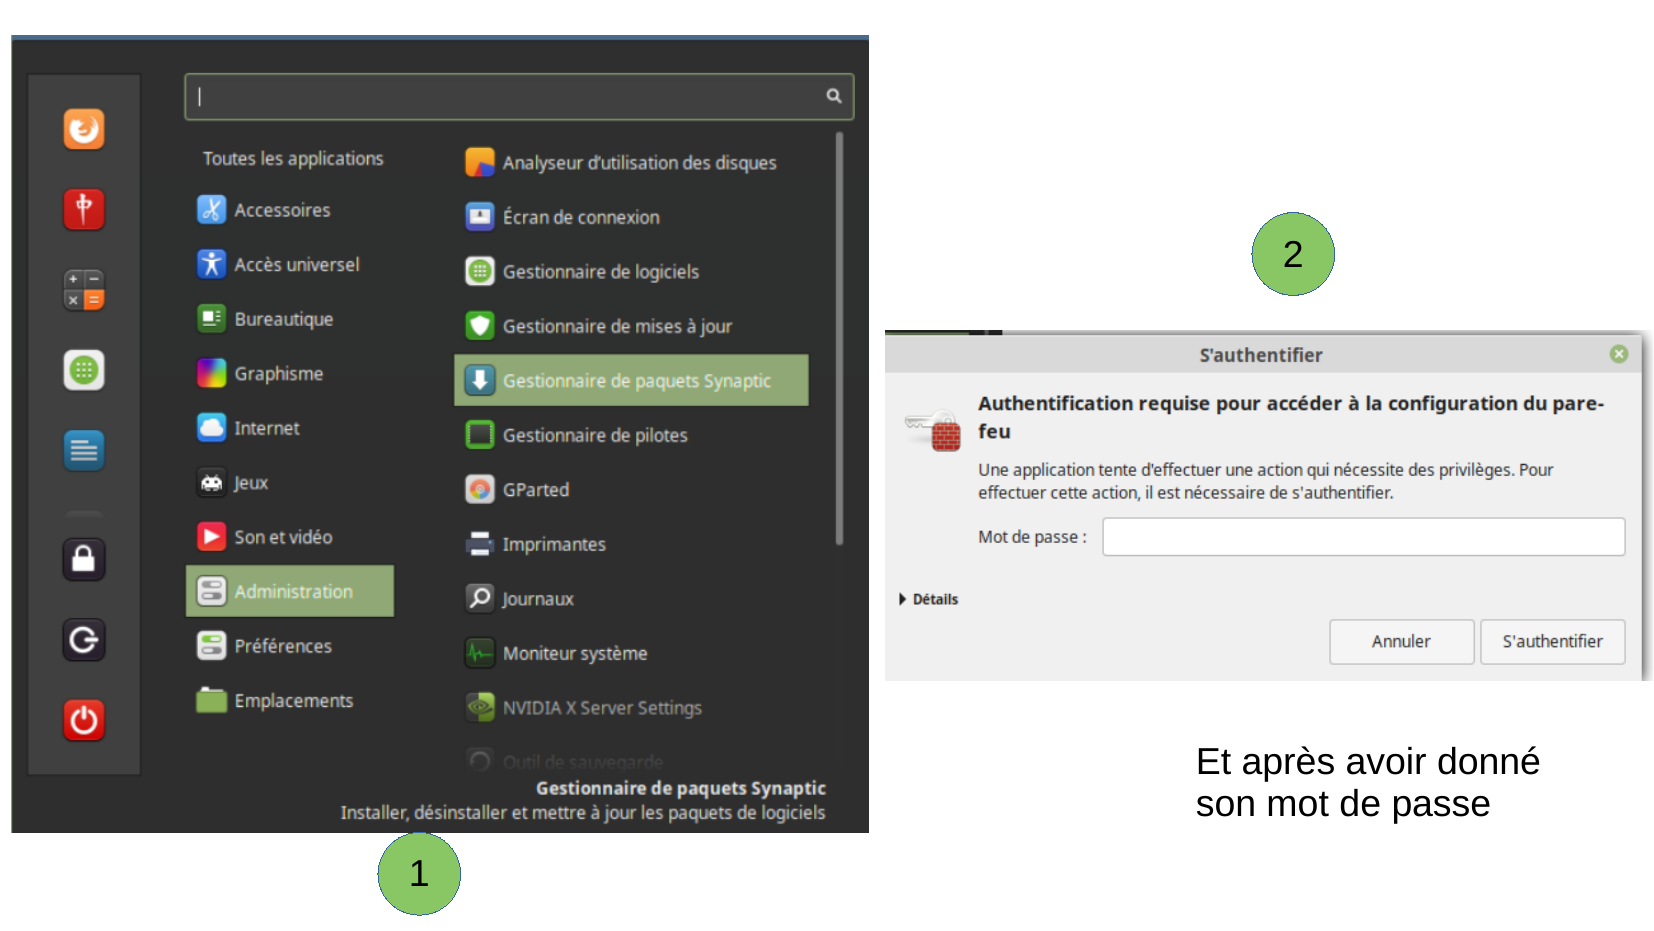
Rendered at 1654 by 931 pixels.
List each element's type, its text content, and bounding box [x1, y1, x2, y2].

text_box 2 [1251, 212, 1335, 296]
picture [885, 330, 1654, 681]
text_box Et après avoir donné son mot de passe [1181, 732, 1560, 832]
picture [11, 35, 869, 833]
text_box 1 [377, 832, 461, 916]
